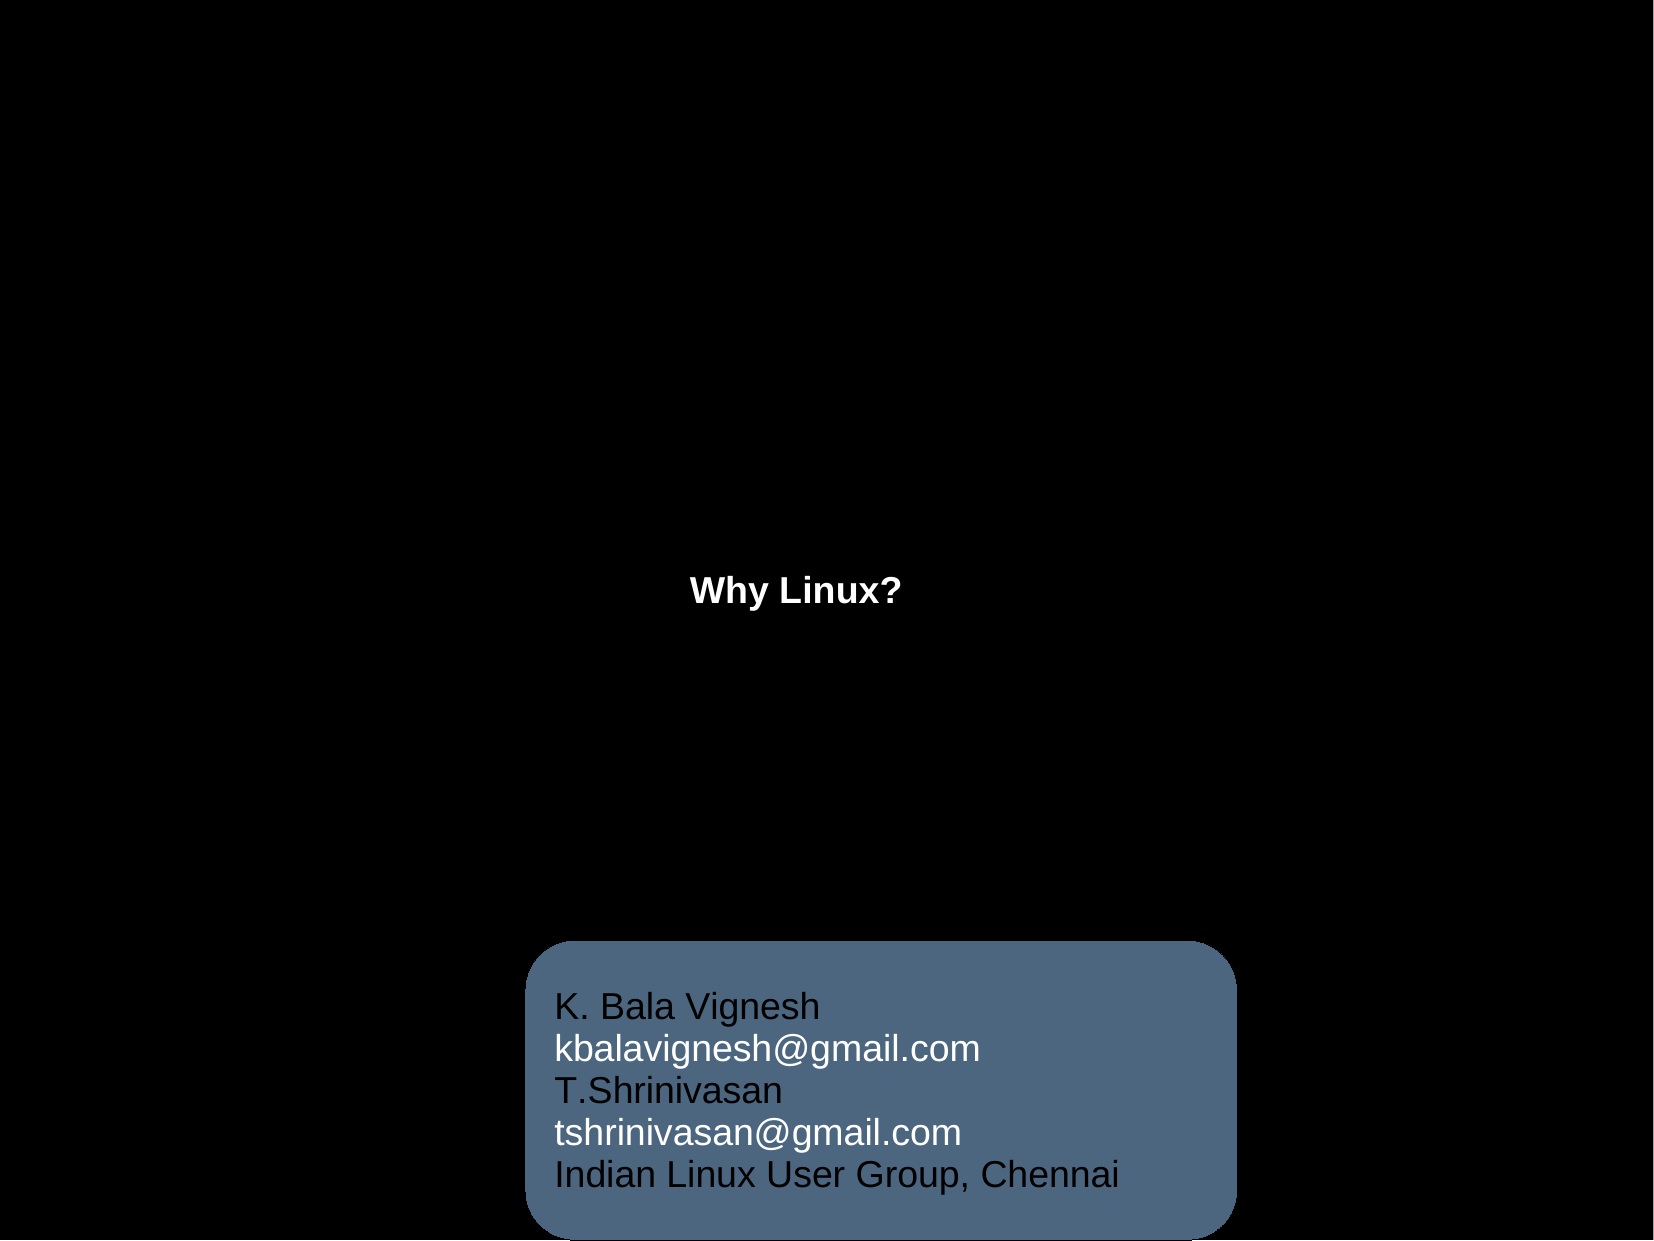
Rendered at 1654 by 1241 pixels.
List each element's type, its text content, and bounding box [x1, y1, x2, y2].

text_box Why Linux? [675, 562, 1201, 635]
text_box K. Bala Vignesh kbalavignesh@gmail.com T.Shrinivasan tshrinivasan@gmail.com Indian Linux User Group, Chennai [524, 940, 1238, 1241]
